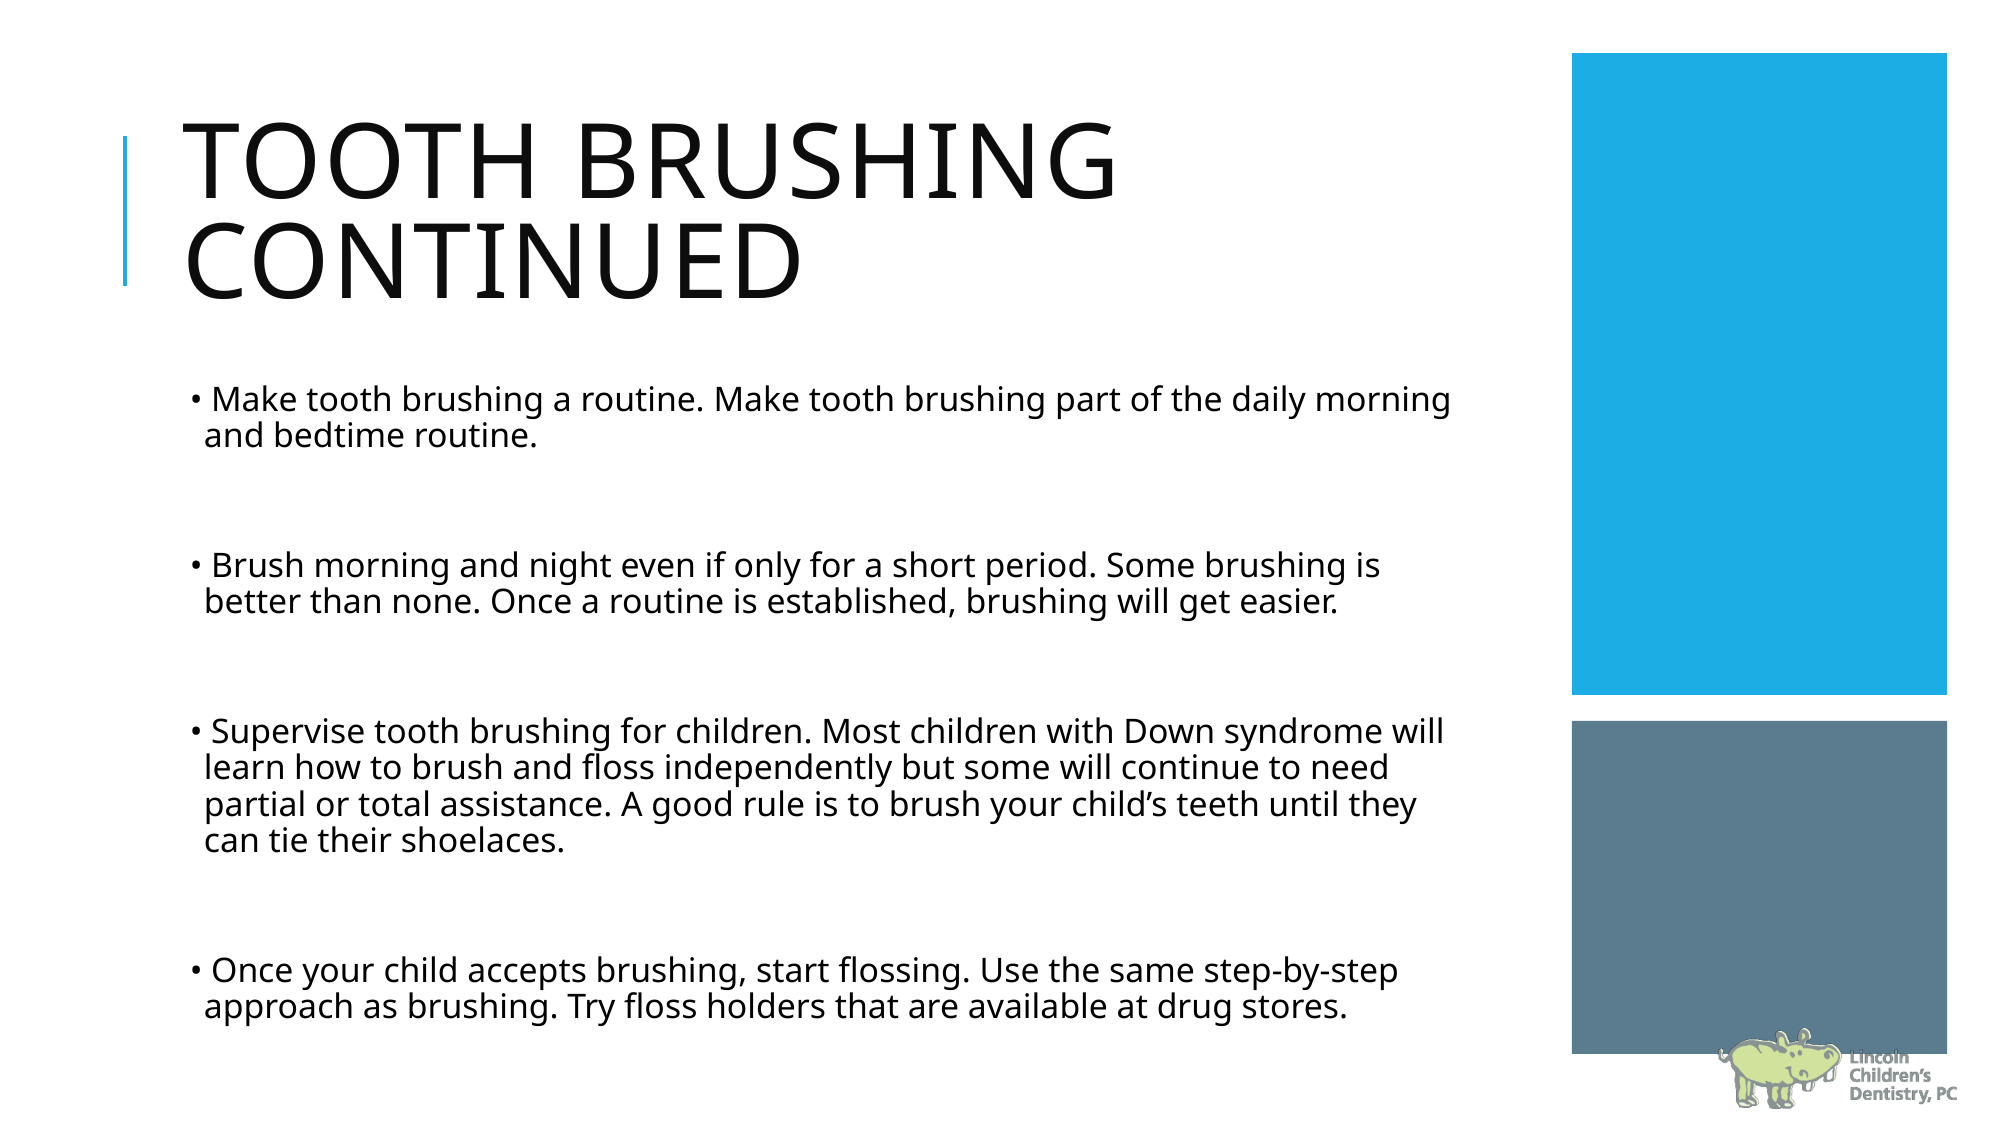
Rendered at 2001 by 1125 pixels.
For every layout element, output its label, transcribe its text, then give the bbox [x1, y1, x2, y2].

list • Make tooth brushing a routine. Make tooth brushing part of the daily morning and bedtime routine. • Brush morning and night even if only for a short period. Some brushing is better than none. Once a routine is established, brushing will get easier. • Supervise tooth brushing for children. Most children with Down syndrome will learn how to brush and floss independently but some will continue to need partial or total assistance. A good rule is to brush your child’s teeth until they can tie their shoelaces. • Once your child accepts brushing, start flossing. Use the same step-by-step approach as brushing. Try floss holders that are available at drug stores. [168, 375, 1484, 1036]
title Tooth brushing continued [168, 96, 1484, 343]
text_box [1572, 721, 1947, 1054]
picture [1717, 1028, 1957, 1109]
text_box [1572, 53, 1947, 695]
